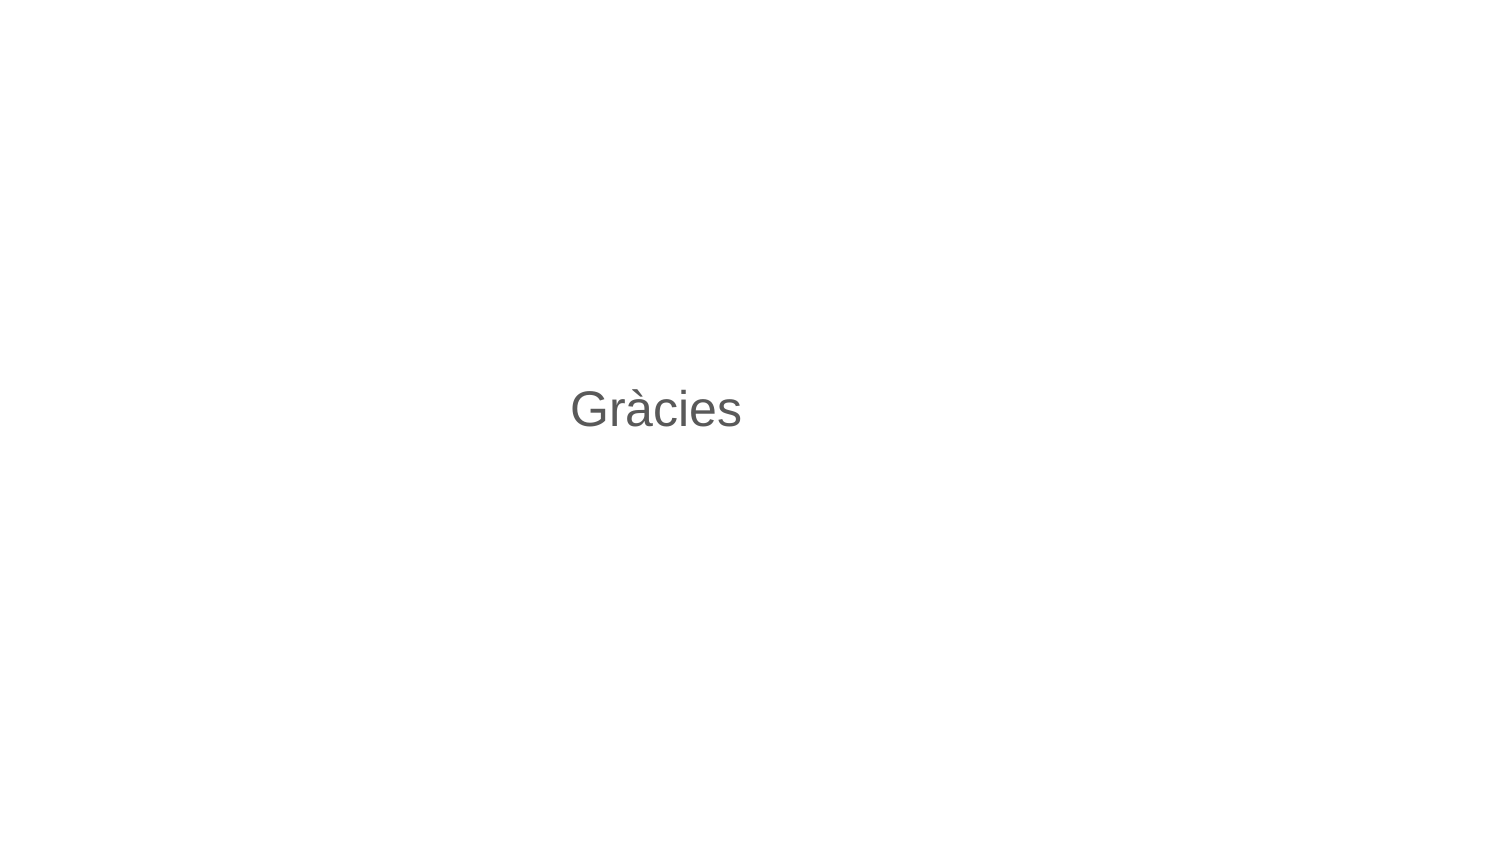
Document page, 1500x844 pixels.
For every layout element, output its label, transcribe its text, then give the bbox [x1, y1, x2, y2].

list Gràcies [51, 189, 1449, 750]
